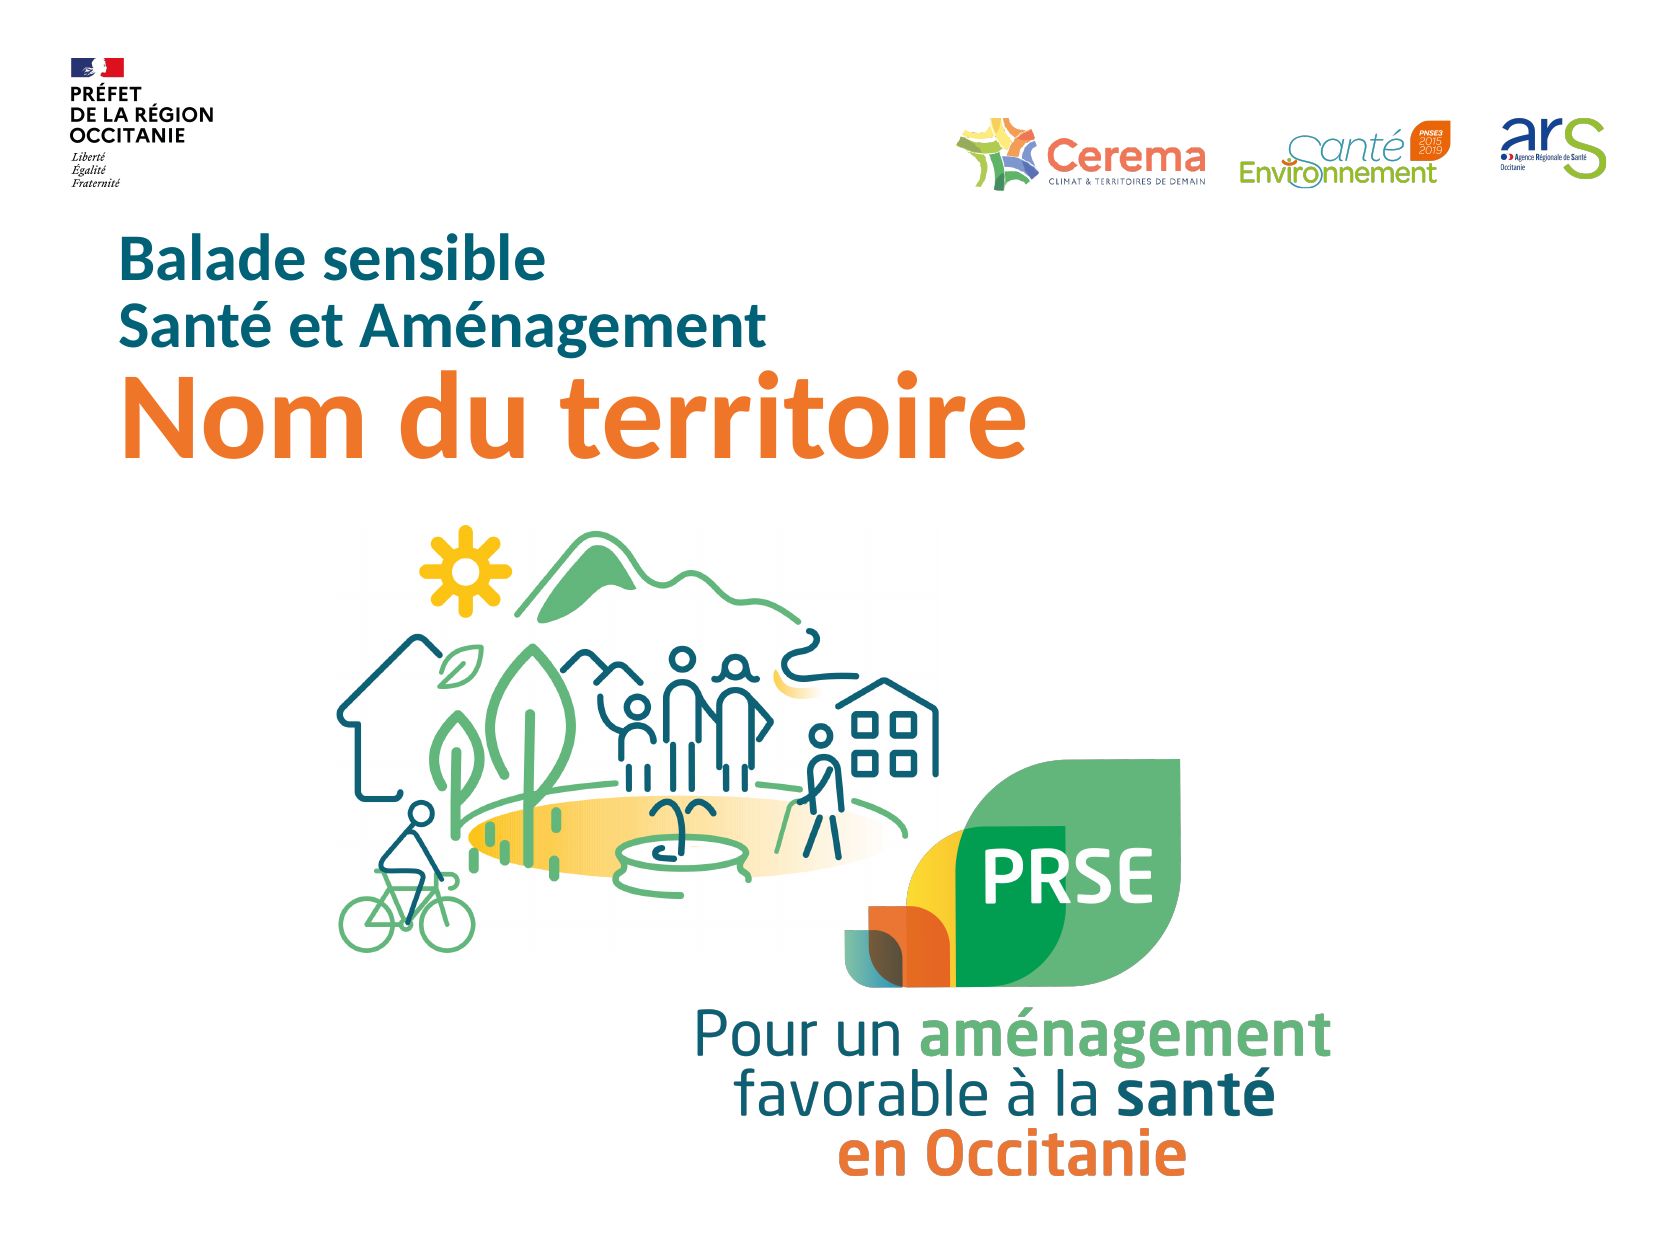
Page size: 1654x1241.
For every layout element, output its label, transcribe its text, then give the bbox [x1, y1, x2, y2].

picture [1240, 120, 1451, 189]
text_box Balade sensible Santé et Aménagement Nom du territoire [118, 202, 1288, 518]
picture [1500, 118, 1607, 179]
picture [70, 58, 213, 187]
picture [329, 525, 1331, 1176]
picture [956, 118, 1205, 191]
